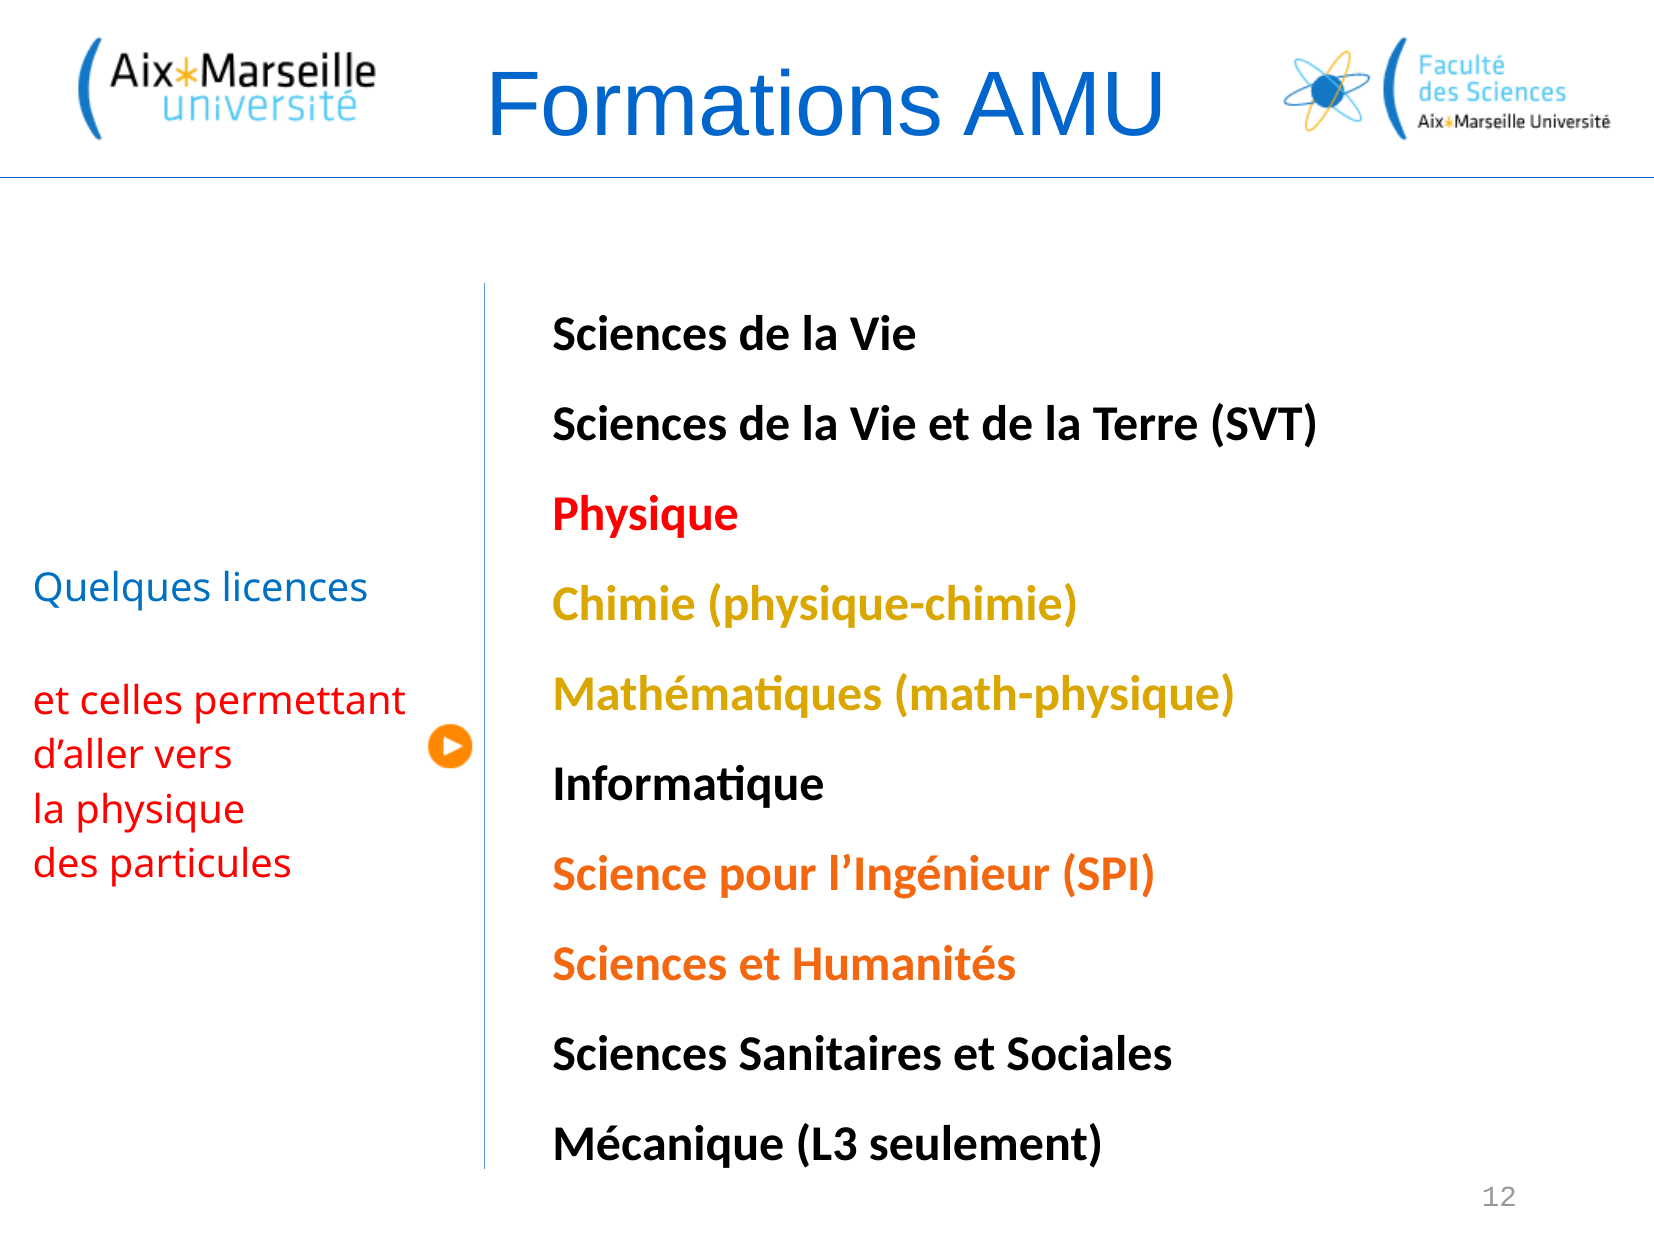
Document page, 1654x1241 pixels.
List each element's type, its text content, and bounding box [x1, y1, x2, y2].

picture [2, 29, 428, 160]
picture [1249, 29, 1614, 160]
text_box Sciences de la Vie Sciences de la Vie et de la Terre (SVT) Physique Chimie (physique-chimie) Mathématiques (math-physique) Informatique Science pour l’Ingénieur (SPI) Sciences et Humanités Sciences Sanitaires et Sociales Mécanique (L3 seulement) [537, 262, 1642, 1179]
picture [425, 721, 476, 772]
title Formations AMU [29, 29, 1625, 178]
title Quelques licences et celles permettant d’aller vers la physique des particules [17, 549, 426, 899]
